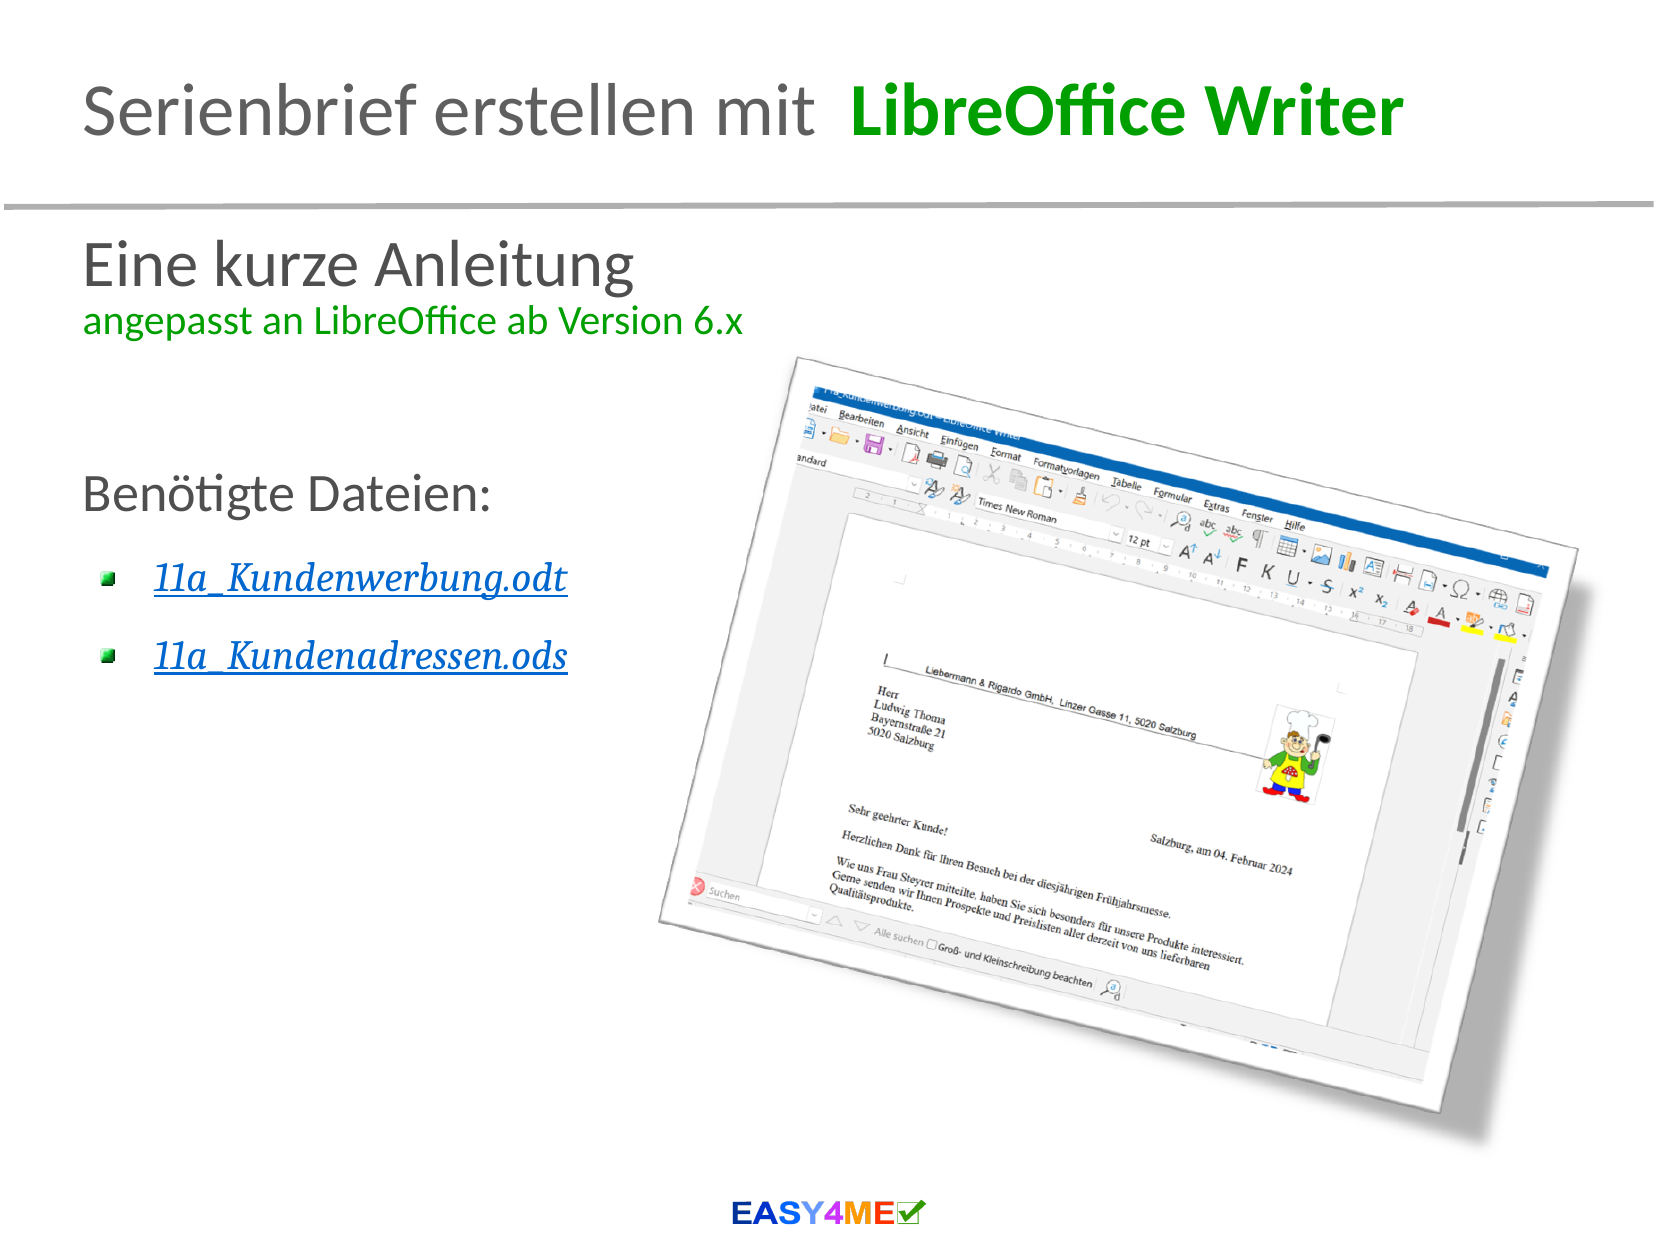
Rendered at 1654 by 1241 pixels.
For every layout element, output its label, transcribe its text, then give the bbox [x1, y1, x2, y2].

picture [645, 342, 1619, 1164]
list Eine kurze Anleitung angepasst an LibreOffice ab Version 6.x Benötigte Dateien: 11a_Kundenwerbung.odt 11a_Kundenadressen.ods [82, 236, 1571, 1010]
picture [726, 1195, 934, 1229]
title Serienbrief erstellen mit LibreOffice Writer [82, 49, 1571, 184]
